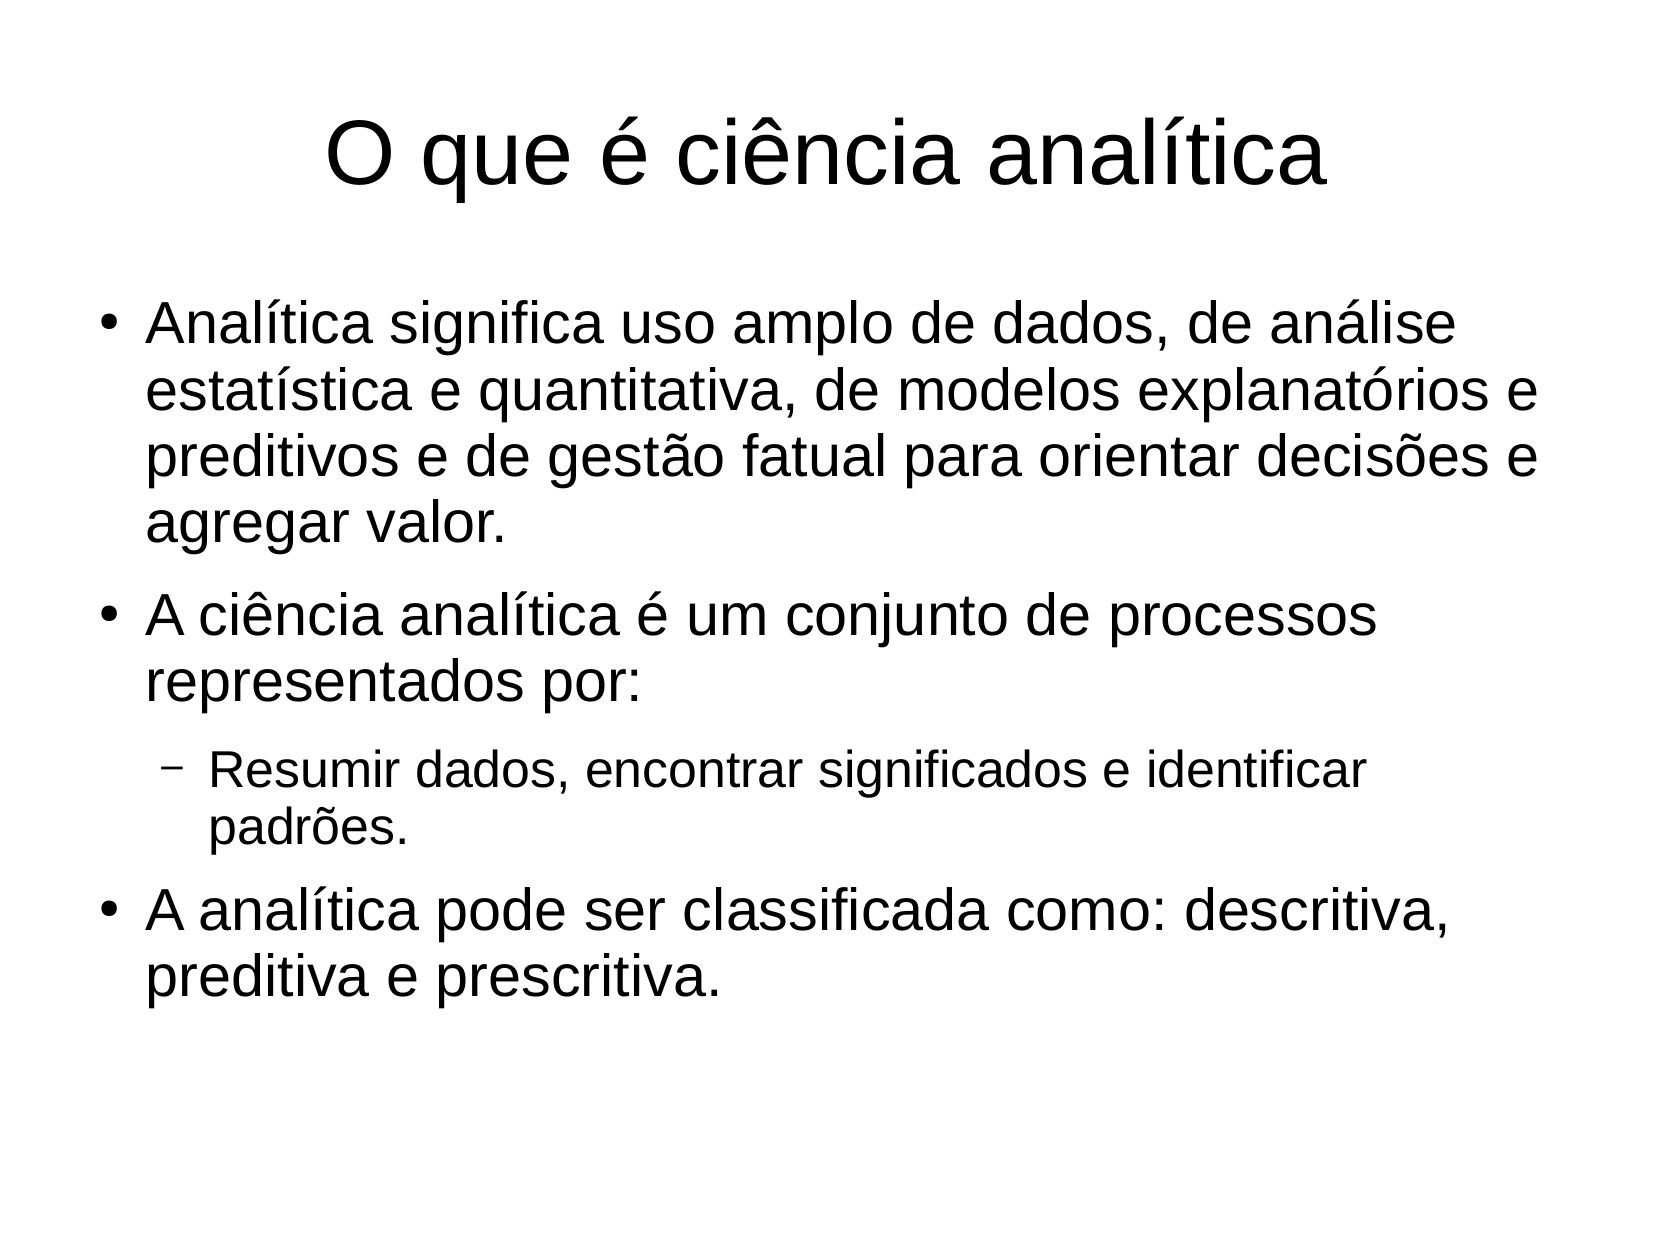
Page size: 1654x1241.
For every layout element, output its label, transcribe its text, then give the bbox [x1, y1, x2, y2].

title O que é ciência analítica [82, 49, 1571, 257]
list Analítica significa uso amplo de dados, de análise estatística e quantitativa, de modelos explanatórios e preditivos e de gestão fatual para orientar decisões e agregar valor. A ciência analítica é um conjunto de processos representados por: Resumir dados, encontrar significados e identificar padrões. A analítica pode ser classificada como: descritiva, preditiva e prescritiva. [82, 290, 1571, 1010]
